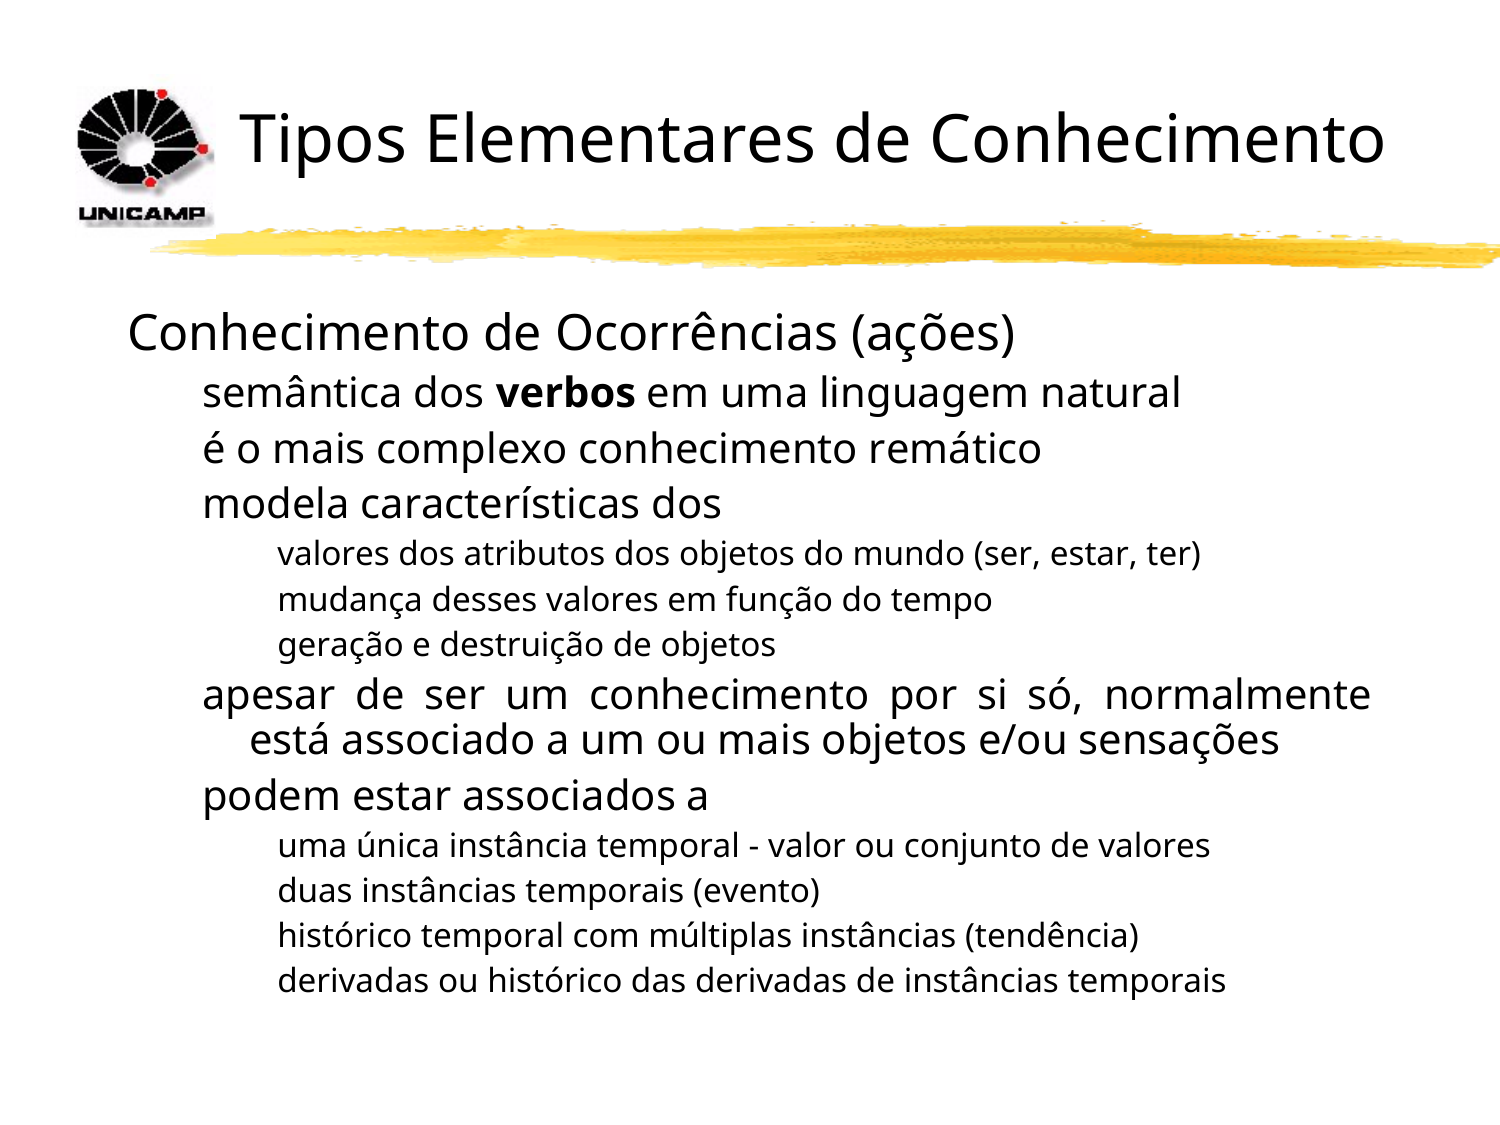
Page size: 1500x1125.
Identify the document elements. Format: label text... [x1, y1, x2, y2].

text_box Conhecimento de Ocorrências (ações) semântica dos verbos em uma linguagem natural é o mais complexo conhecimento remático modela características dos valores dos atributos dos objetos do mundo (ser, estar, ter) mudança desses valores em função do tempo geração e destruição de objetos apesar de ser um conhecimento por si só, normalmente está associado a um ou mais objetos e/ou sensações podem estar associados a uma única instância temporal - valor ou conjunto de valores duas instâncias temporais (evento) histórico temporal com múltiplas instâncias (tendência) derivadas ou histórico das derivadas de instâncias temporais [112, 299, 1388, 1041]
picture [75, 74, 1500, 279]
text_box Tipos Elementares de Conhecimento [224, 89, 1500, 193]
